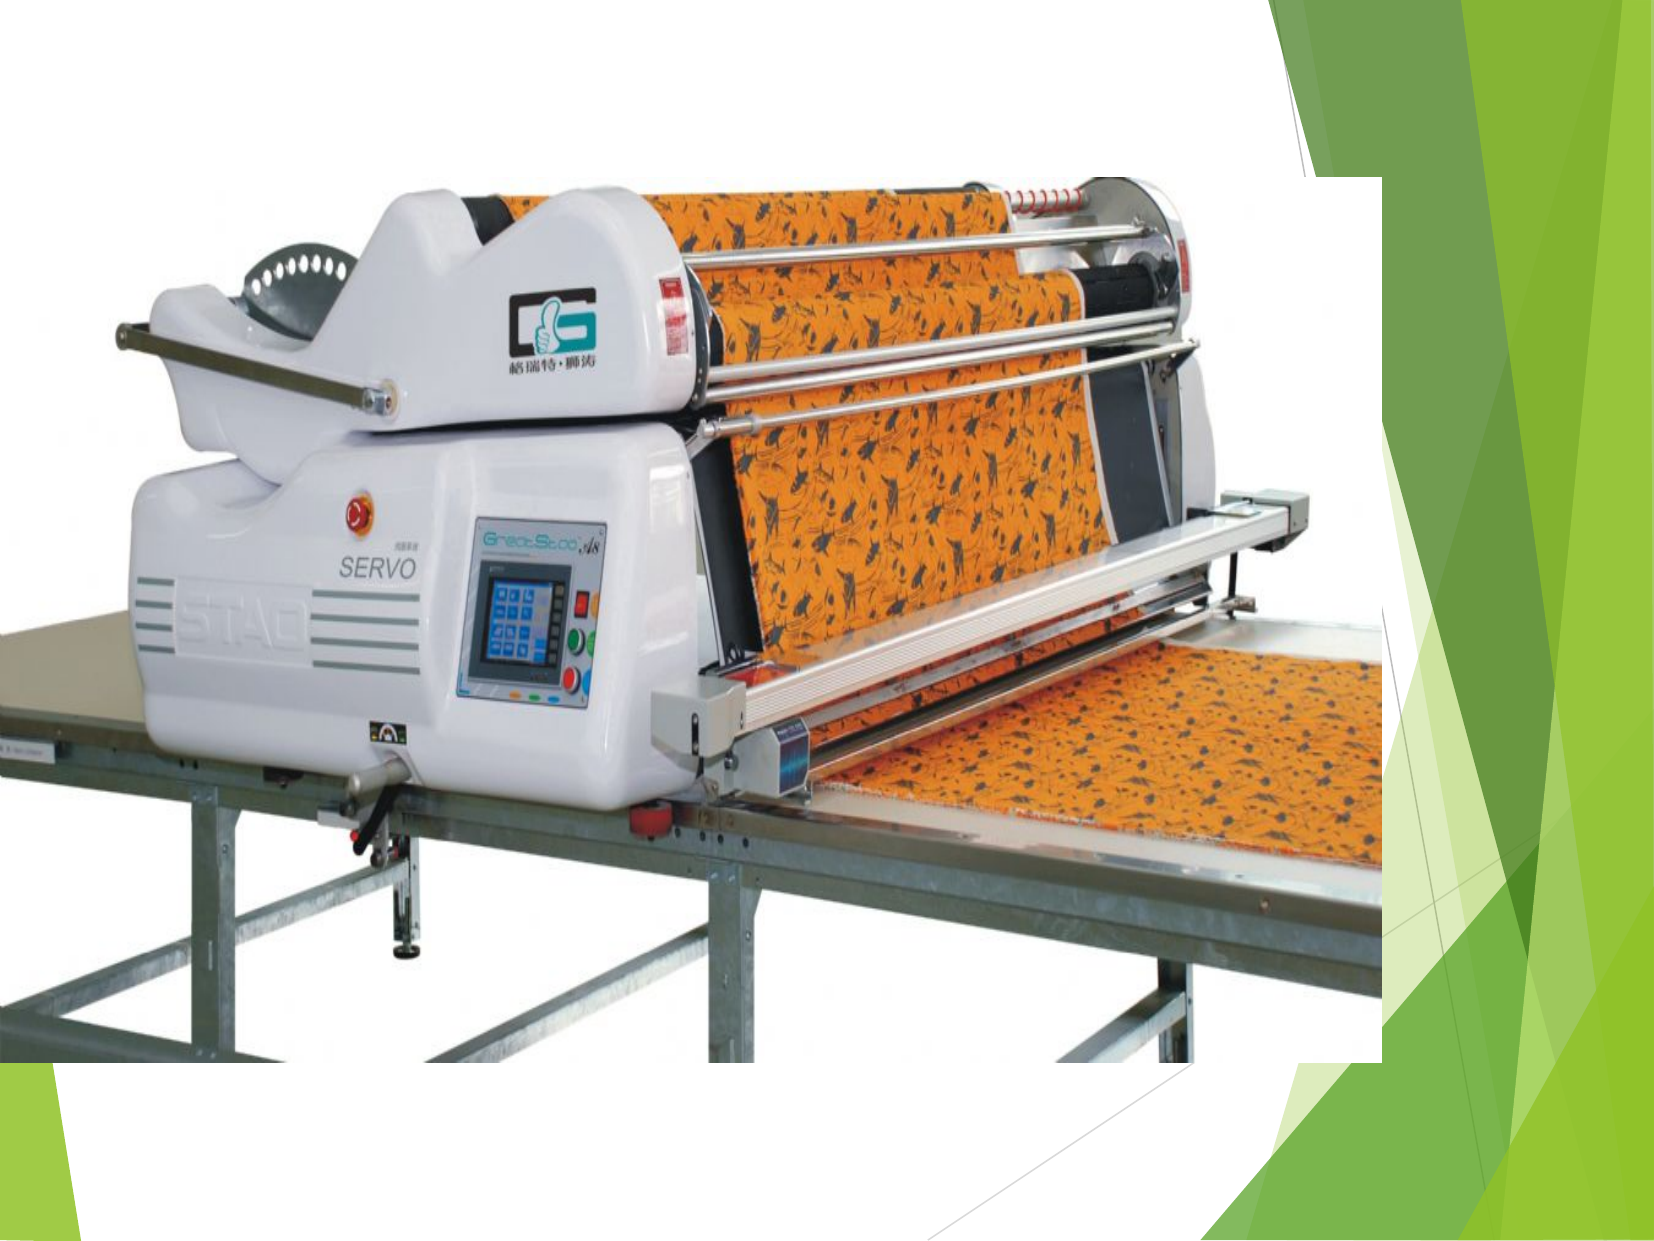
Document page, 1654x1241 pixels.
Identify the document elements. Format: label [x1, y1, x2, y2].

picture [0, 177, 1382, 1064]
